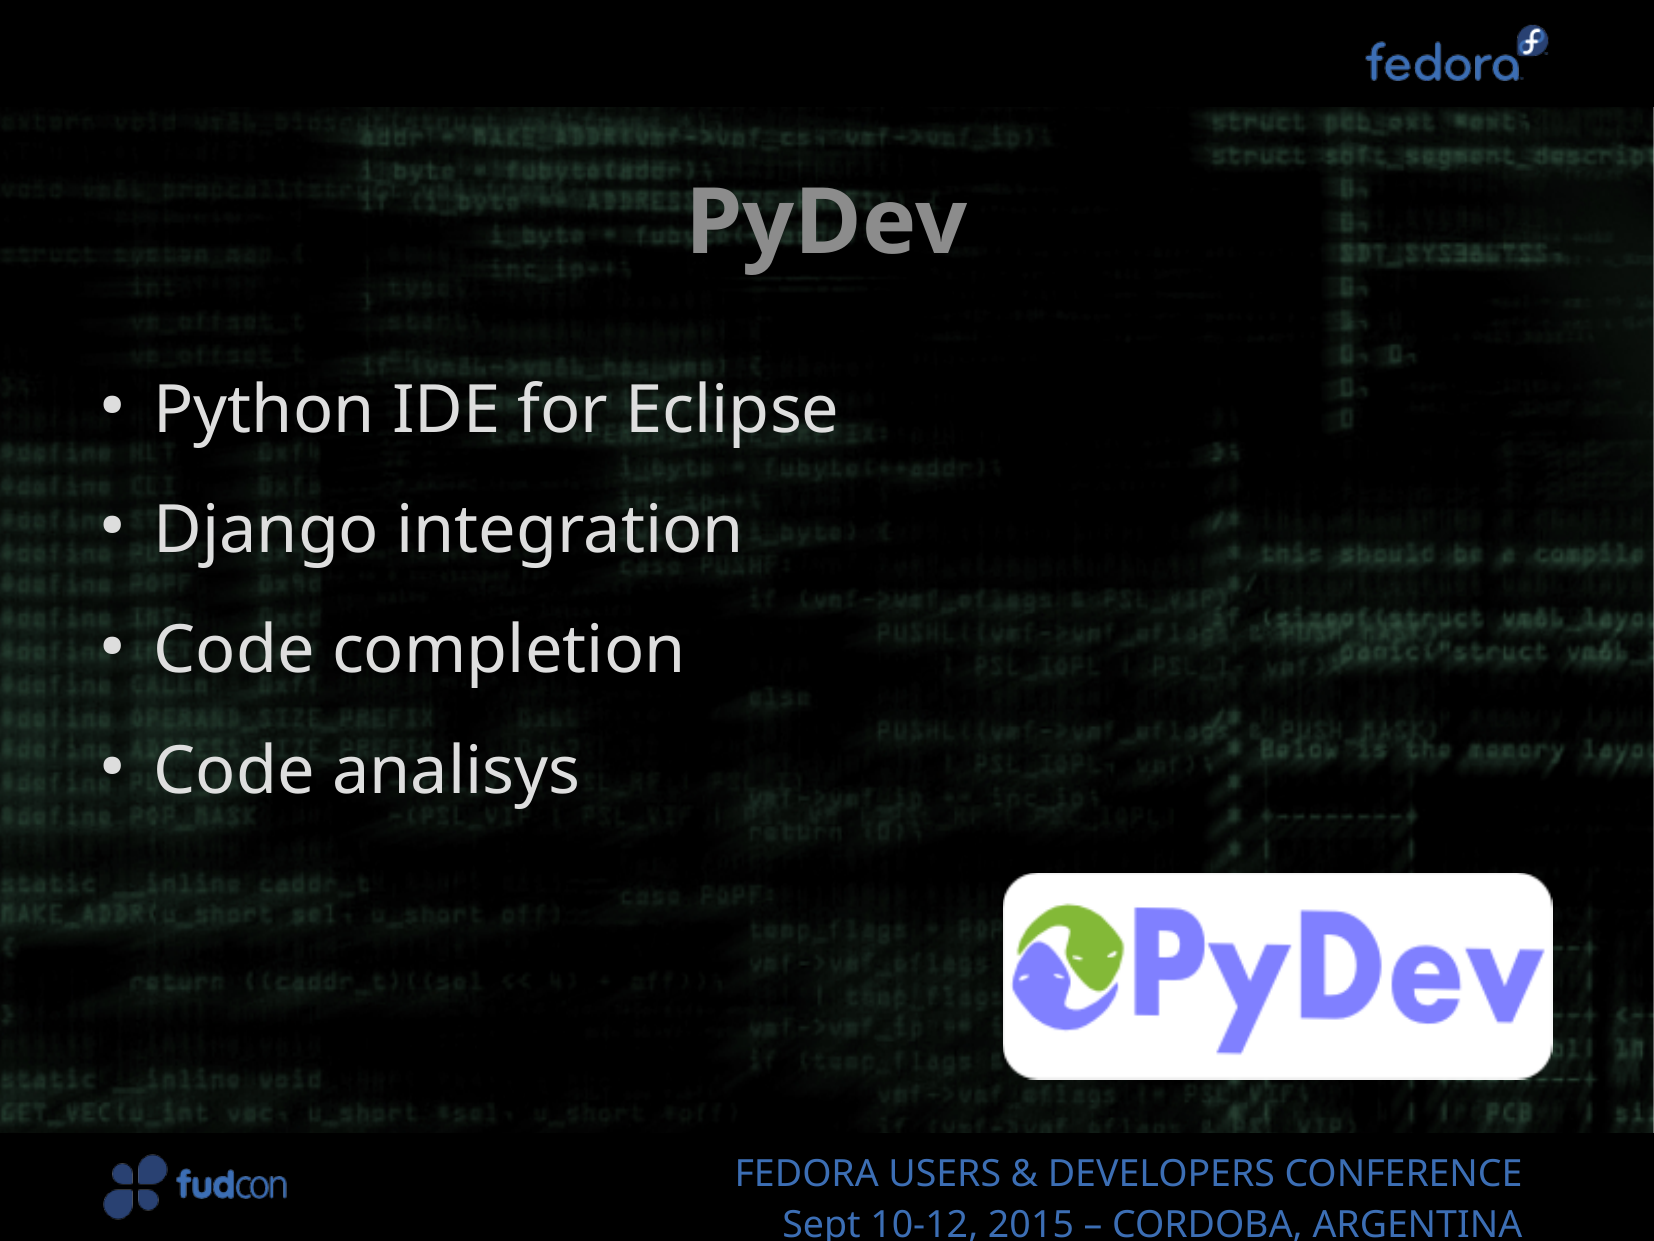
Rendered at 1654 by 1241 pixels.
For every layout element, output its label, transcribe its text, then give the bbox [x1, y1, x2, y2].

title PyDev [82, 114, 1571, 322]
list Python IDE for Eclipse Django integration Code completion Code analisys [82, 361, 1571, 1081]
picture [0, 0, 1654, 1241]
